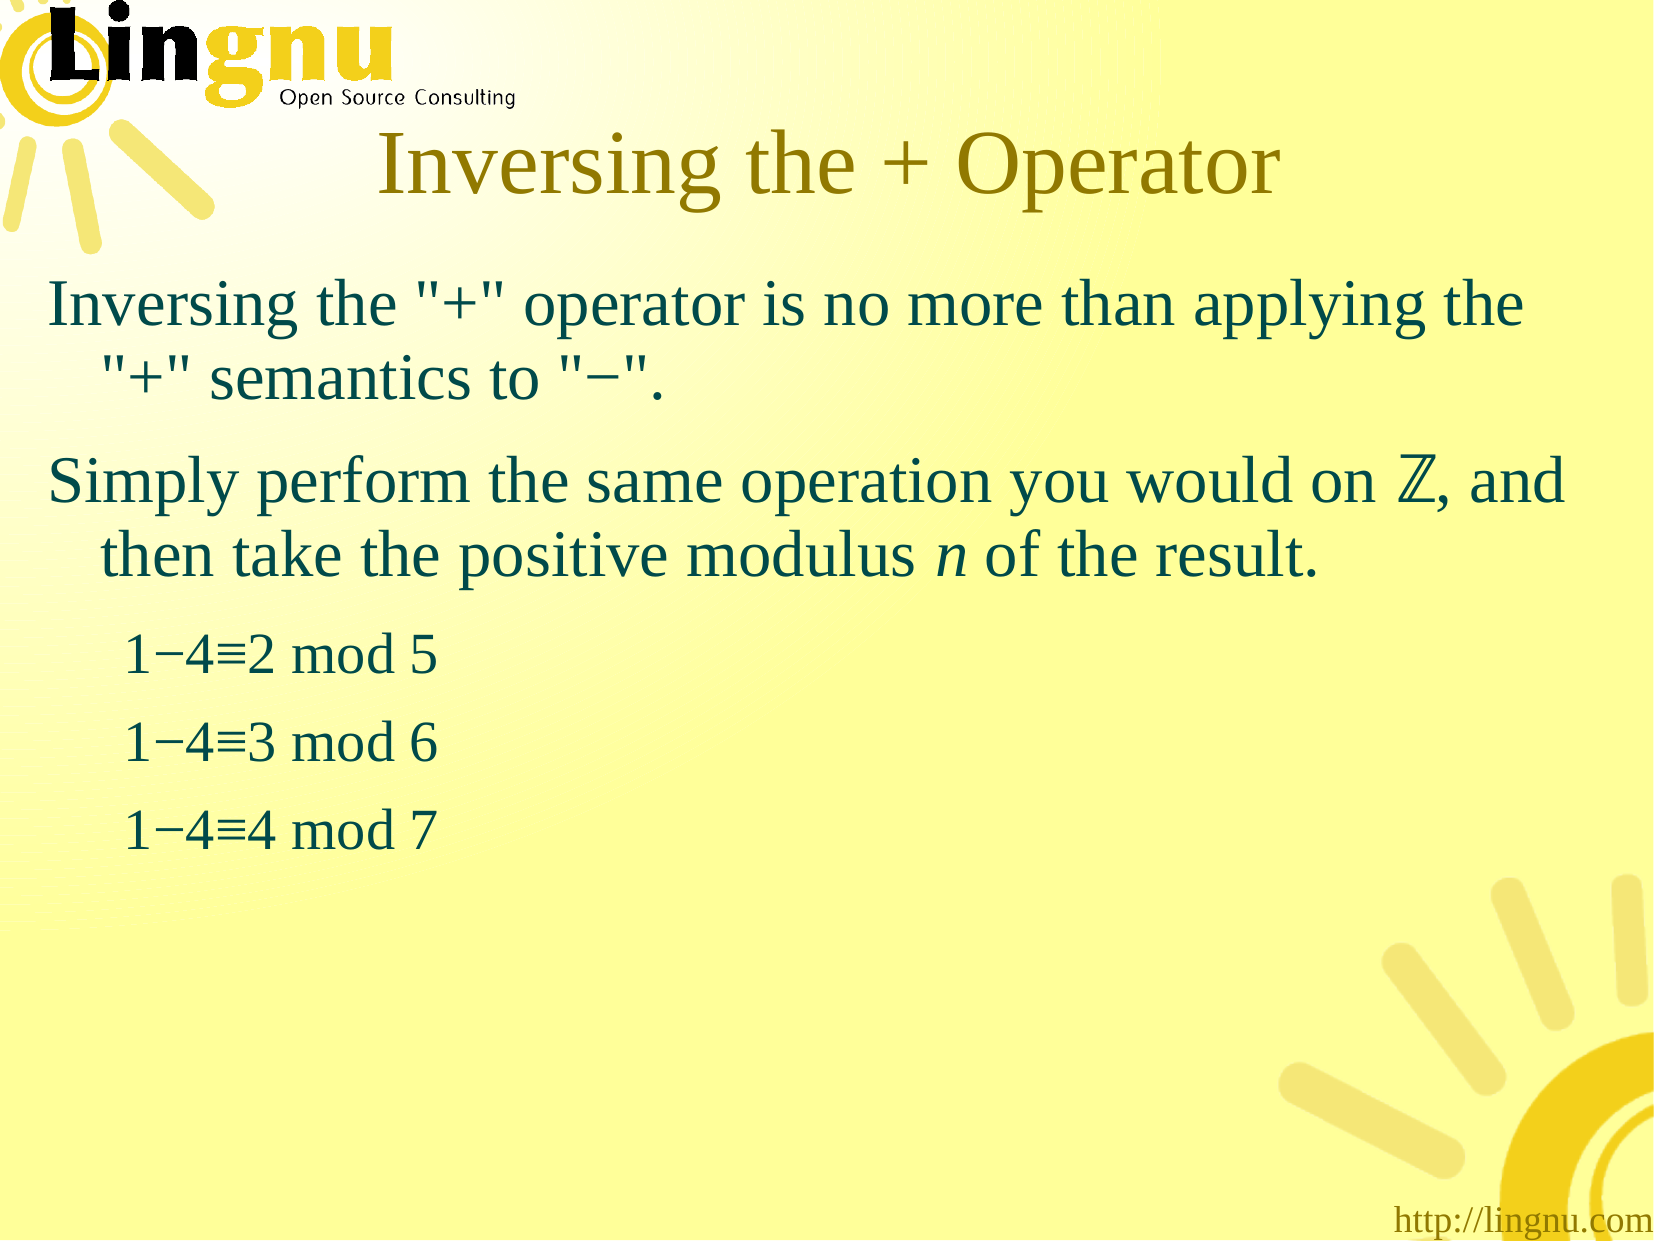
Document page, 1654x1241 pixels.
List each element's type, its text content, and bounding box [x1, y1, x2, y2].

picture [1256, 871, 1654, 1241]
picture [0, 0, 516, 256]
list Inversing the "+" operator is no more than applying the "+" semantics to "−". Simply perform the same operation you would on ℤ, and then take the positive modulus n of the result. 1−4≡2 mod 5 1−4≡3 mod 6 1−4≡4 mod 7 [29, 265, 1625, 1127]
title Inversing the + Operator [123, 58, 1536, 265]
